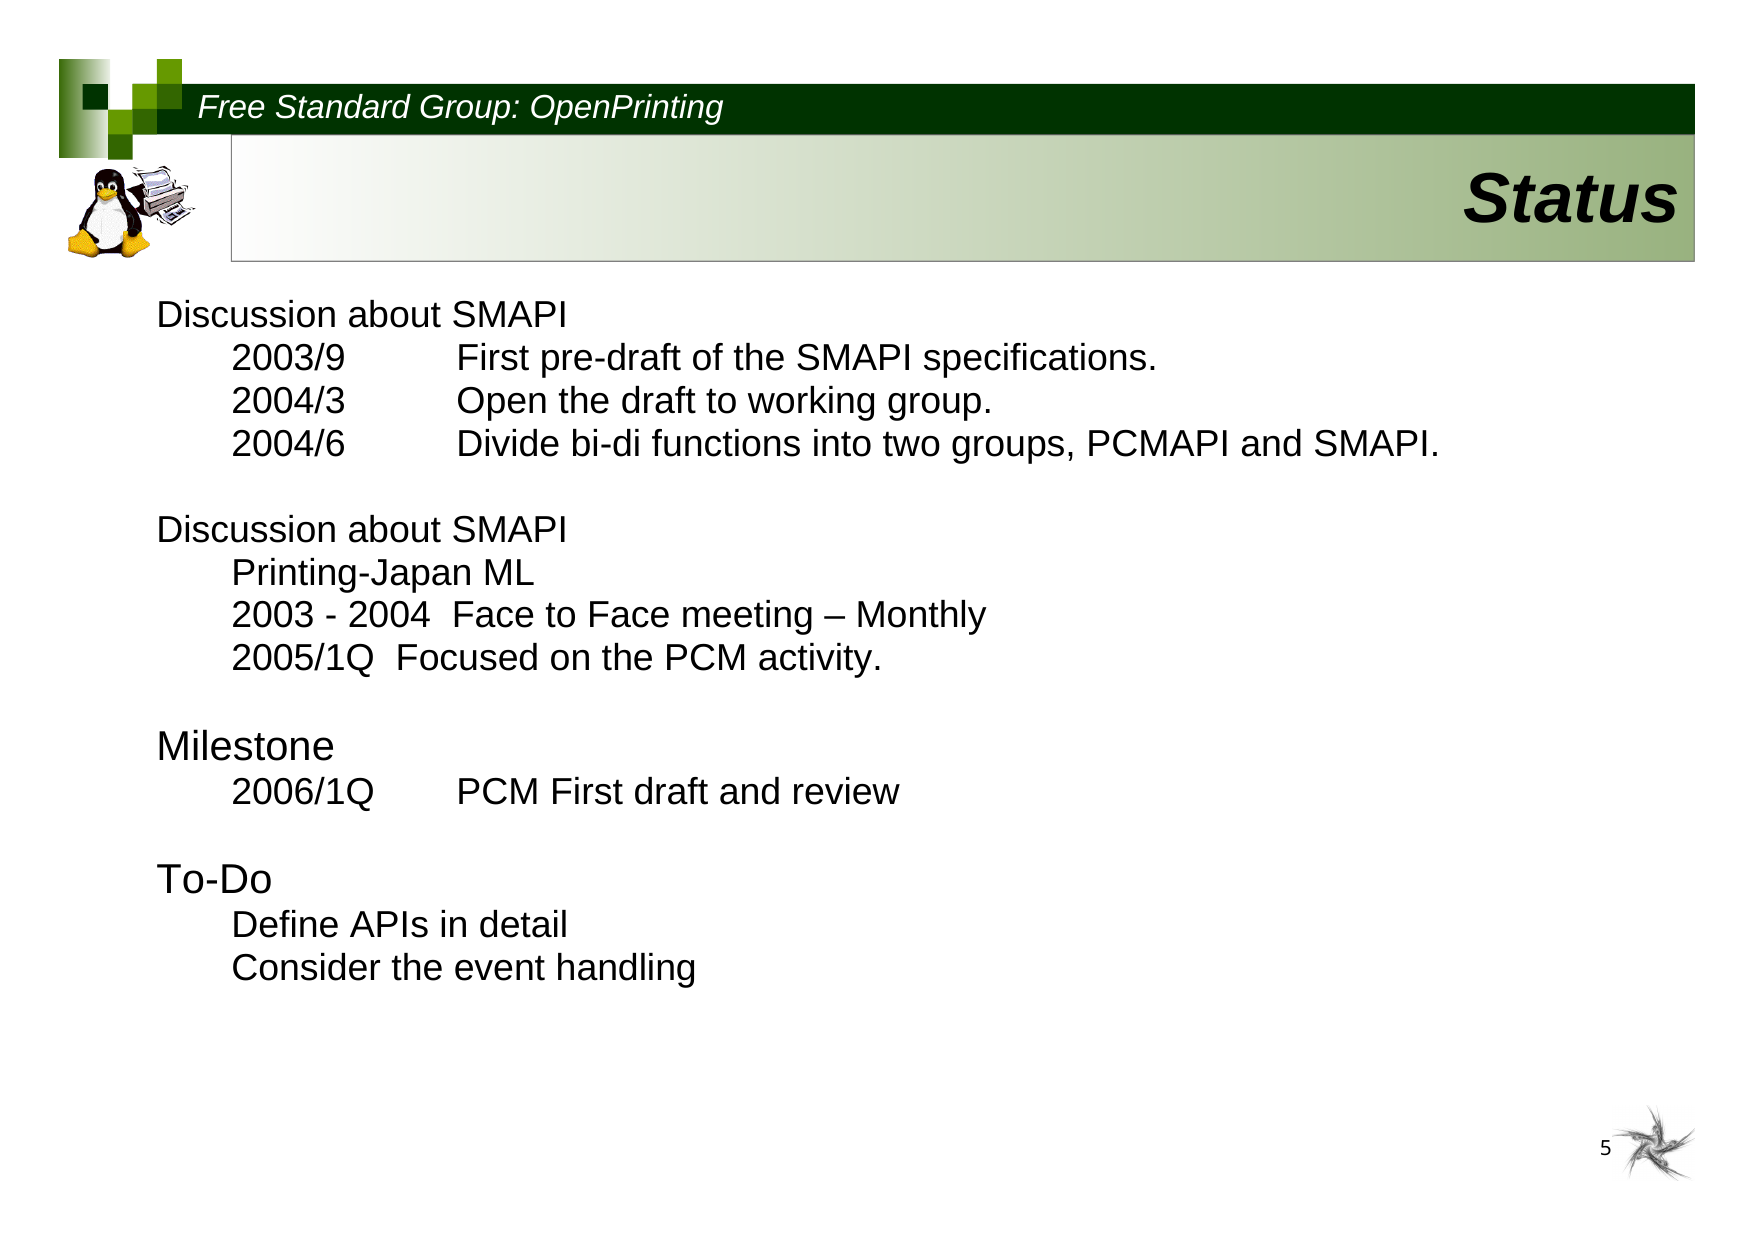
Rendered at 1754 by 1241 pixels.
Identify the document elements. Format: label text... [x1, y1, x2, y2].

list Discussion about SMAPI 2003/9 First pre-draft of the SMAPI specifications. 2004/3 Open the draft to working group. 2004/6 Divide bi-di functions into two groups, PCMAPI and SMAPI. Discussion about SMAPI Printing-Japan ML 2003 - 2004 Face to Face meeting – Monthly 2005/1Q Focused on the PCM activity. Milestone 2006/1Q PCM First draft and review To-Do Define APIs in detail Consider the event handling [141, 293, 1614, 1142]
picture [59, 155, 204, 265]
picture [1612, 1105, 1695, 1181]
title Status [230, 134, 1695, 262]
